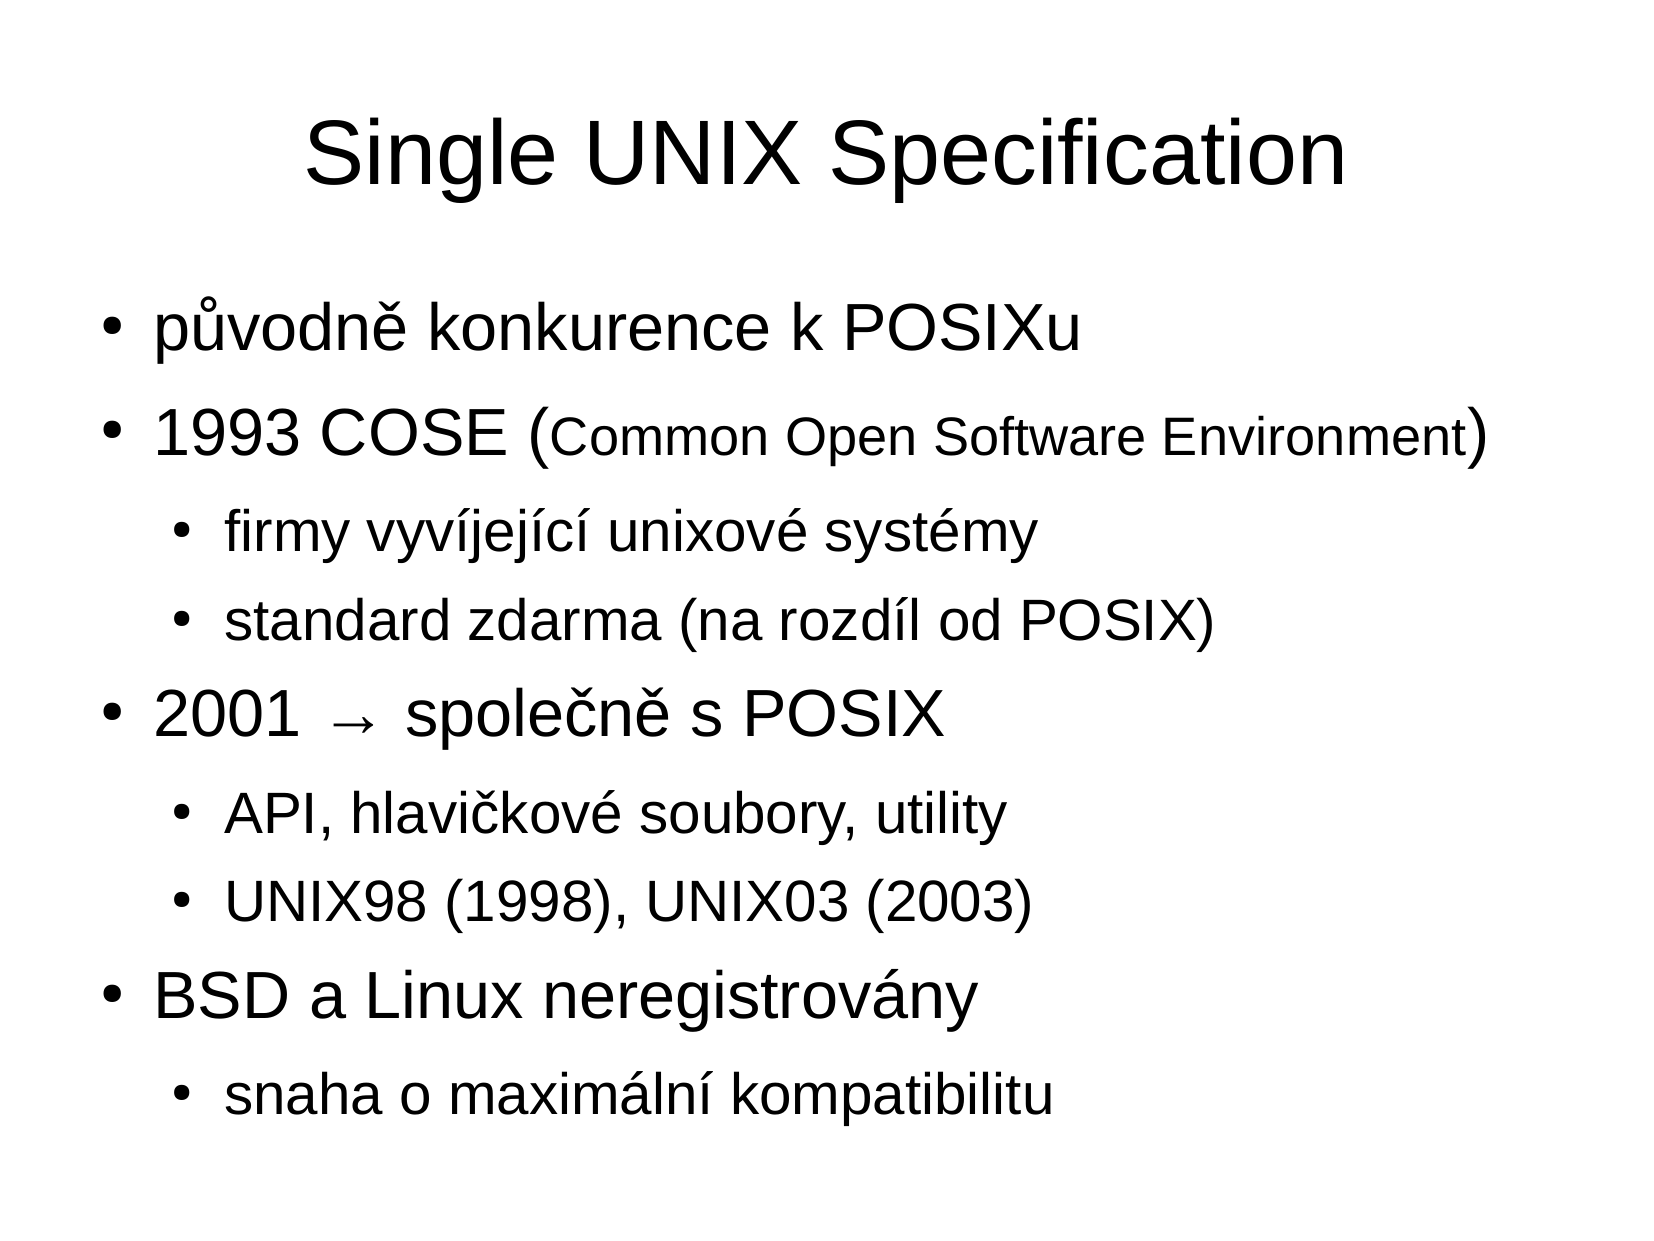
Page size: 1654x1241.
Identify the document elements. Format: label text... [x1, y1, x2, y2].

title Single UNIX Specification [82, 56, 1571, 250]
list původně konkurence k POSIXu 1993 COSE (Common Open Software Environment) firmy vyvíjející unixové systémy standard zdarma (na rozdíl od POSIX) 2001 → společně s POSIX API, hlavičkové soubory, utility UNIX98 (1998), UNIX03 (2003) BSD a Linux neregistrovány snaha o maximální kompatibilitu [82, 290, 1571, 1128]
